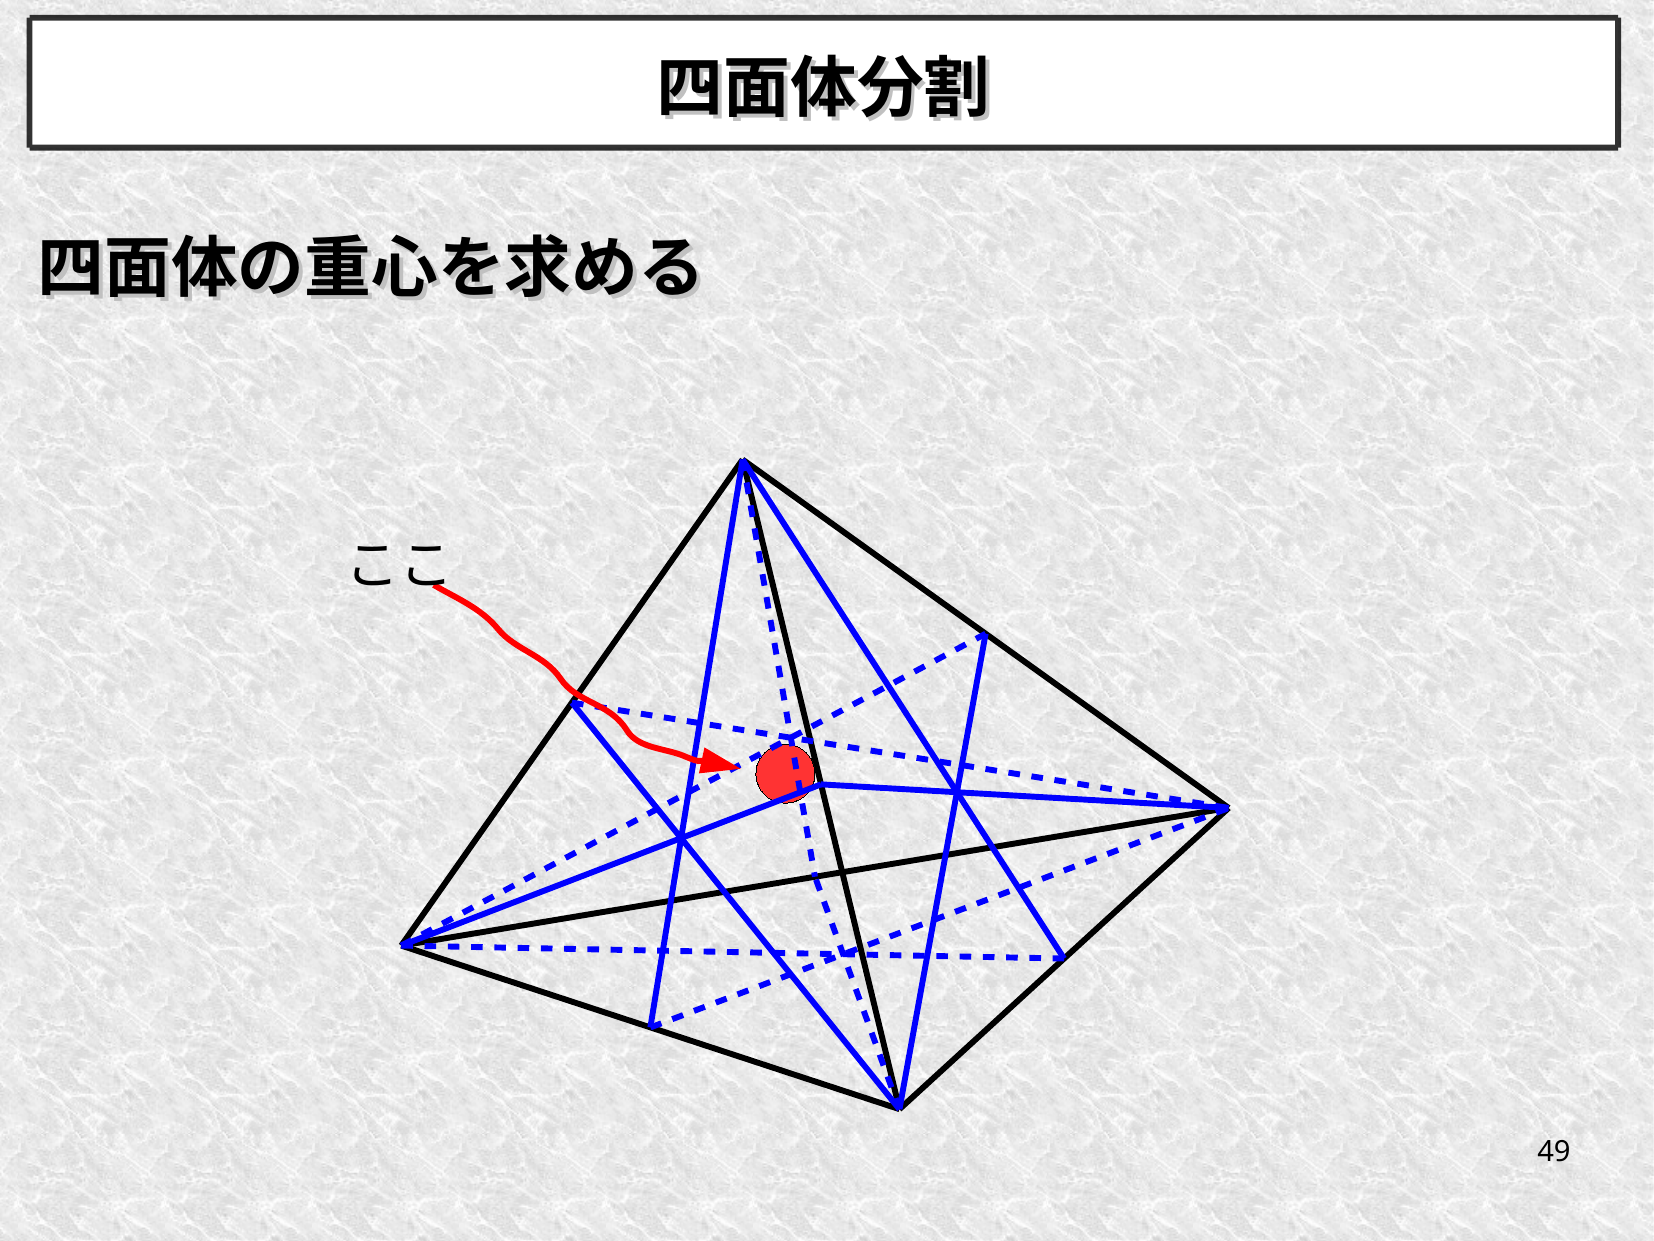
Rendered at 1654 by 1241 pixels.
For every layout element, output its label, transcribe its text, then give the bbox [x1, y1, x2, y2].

picture [0, 0, 1654, 1241]
text_box [755, 744, 815, 800]
text_box [783, 793, 808, 804]
text_box 四面体の重心を求める [22, 206, 939, 302]
text_box ここ [330, 513, 479, 594]
text_box 四面体分割 [29, 17, 1619, 148]
